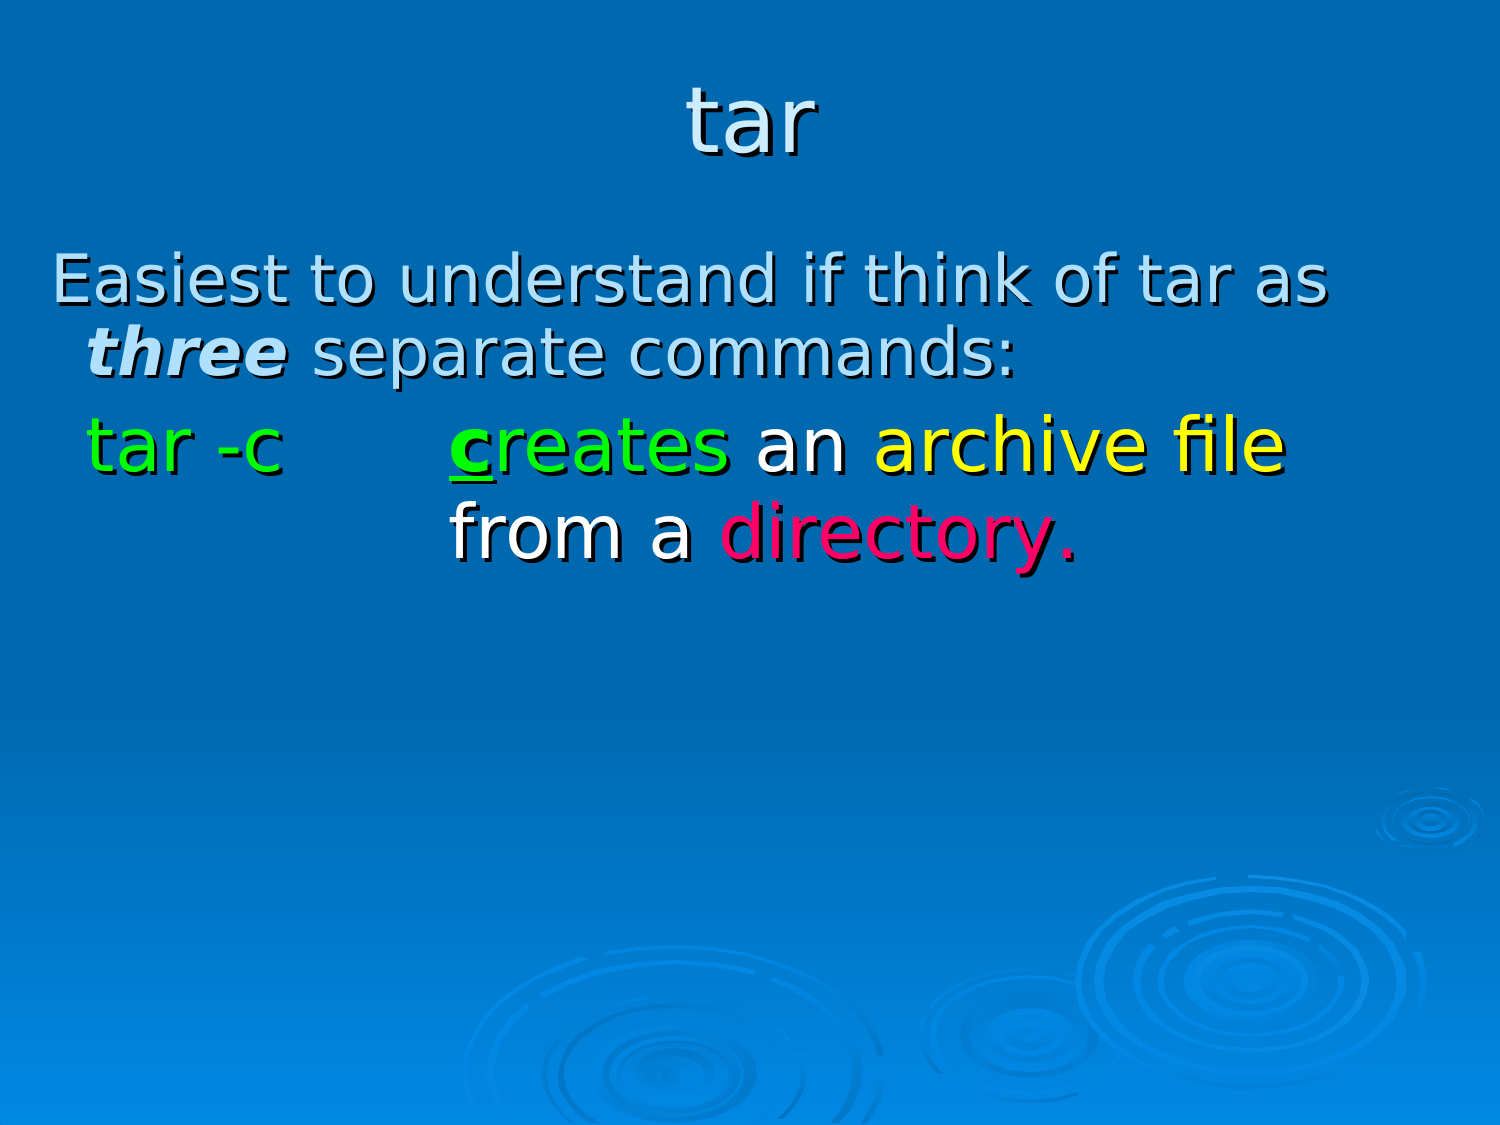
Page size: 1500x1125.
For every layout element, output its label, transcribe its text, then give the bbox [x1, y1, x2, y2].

title tar [75, 66, 1426, 174]
list Easiest to understand if think of tar as three separate commands: tar -c creates an archive file from a directory. [0, 237, 1463, 1075]
